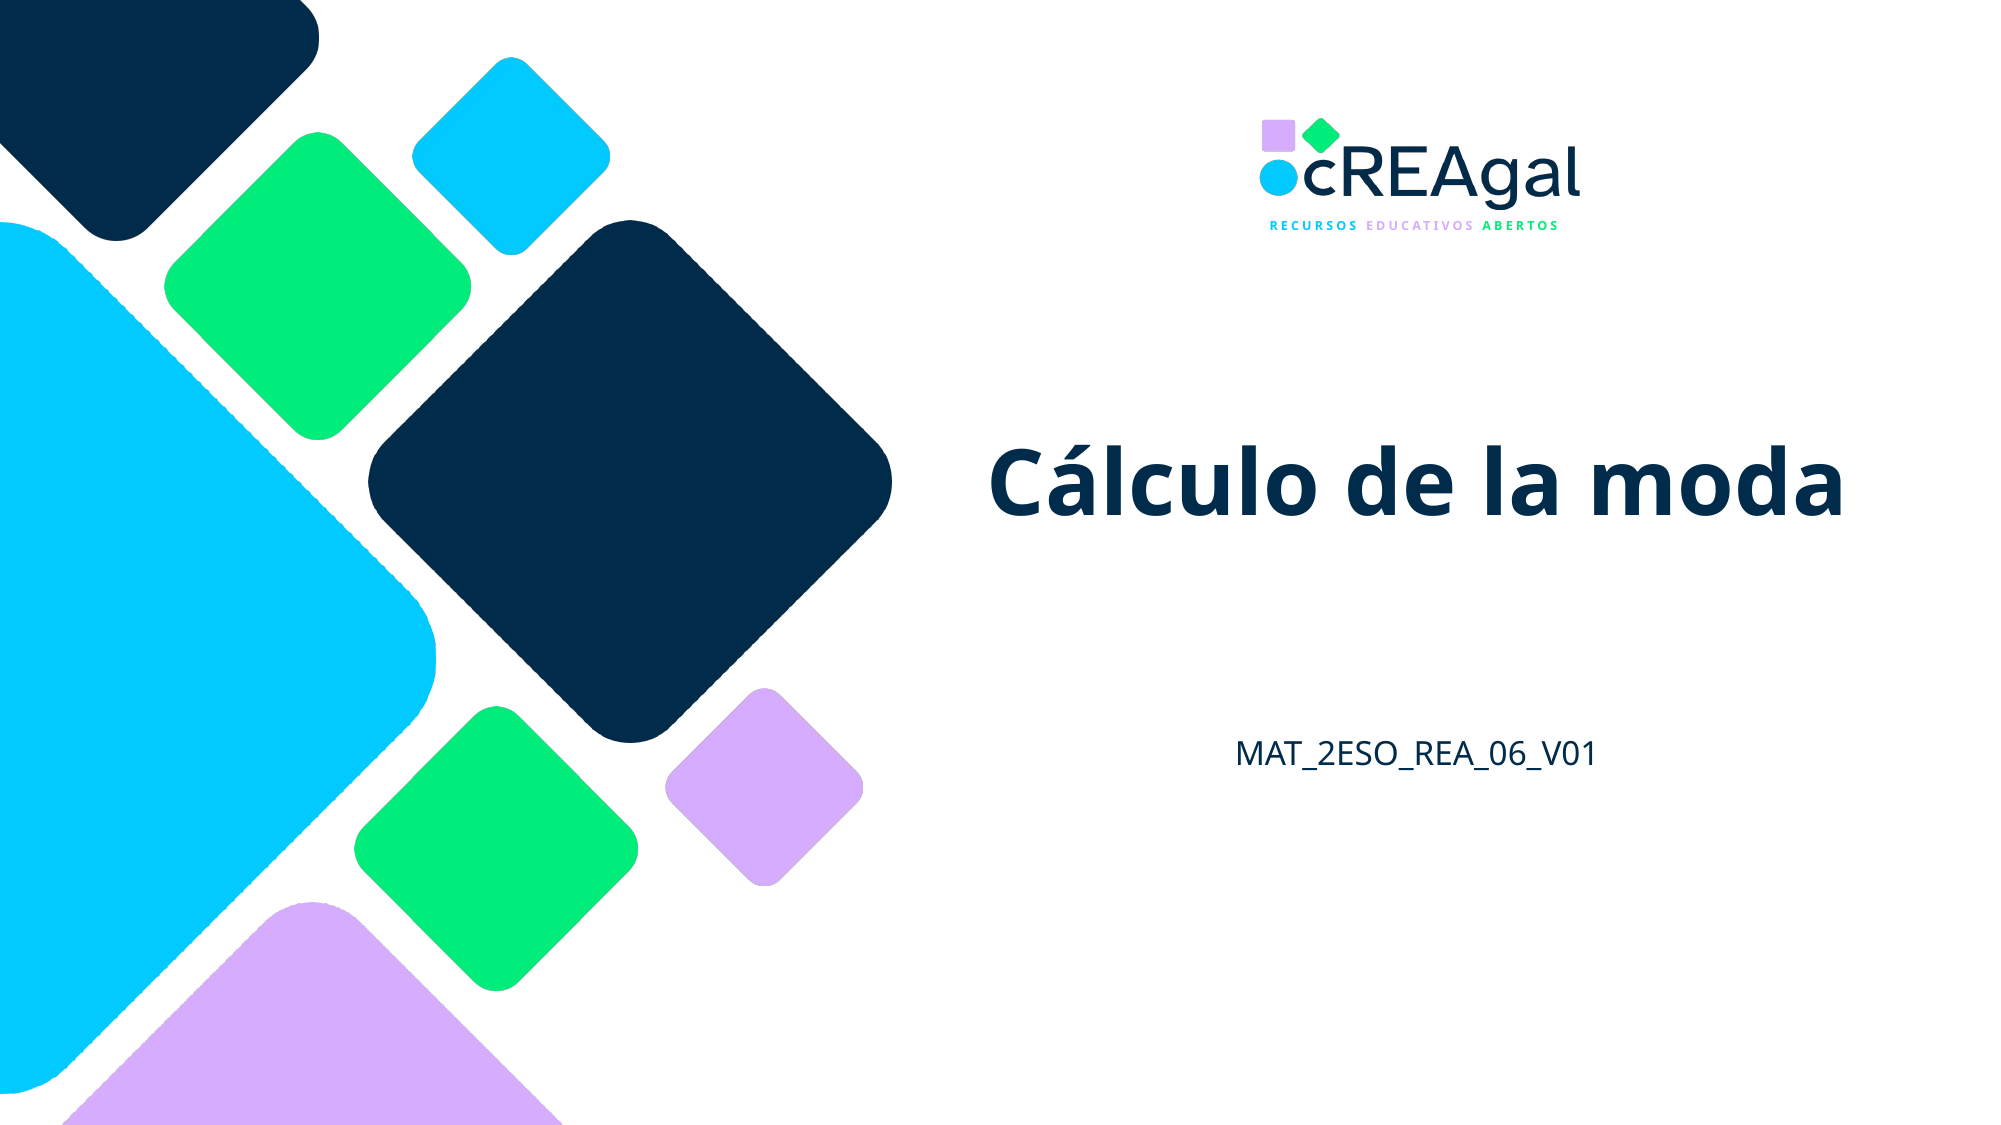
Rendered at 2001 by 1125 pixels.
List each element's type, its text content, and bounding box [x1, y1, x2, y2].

picture [1259, 118, 1580, 197]
picture [0, 0, 892, 1125]
picture [515, 57, 610, 149]
list MAT_2ESO_REA_06_V01 [974, 649, 1861, 857]
title Cálculo de la moda [974, 197, 1861, 649]
